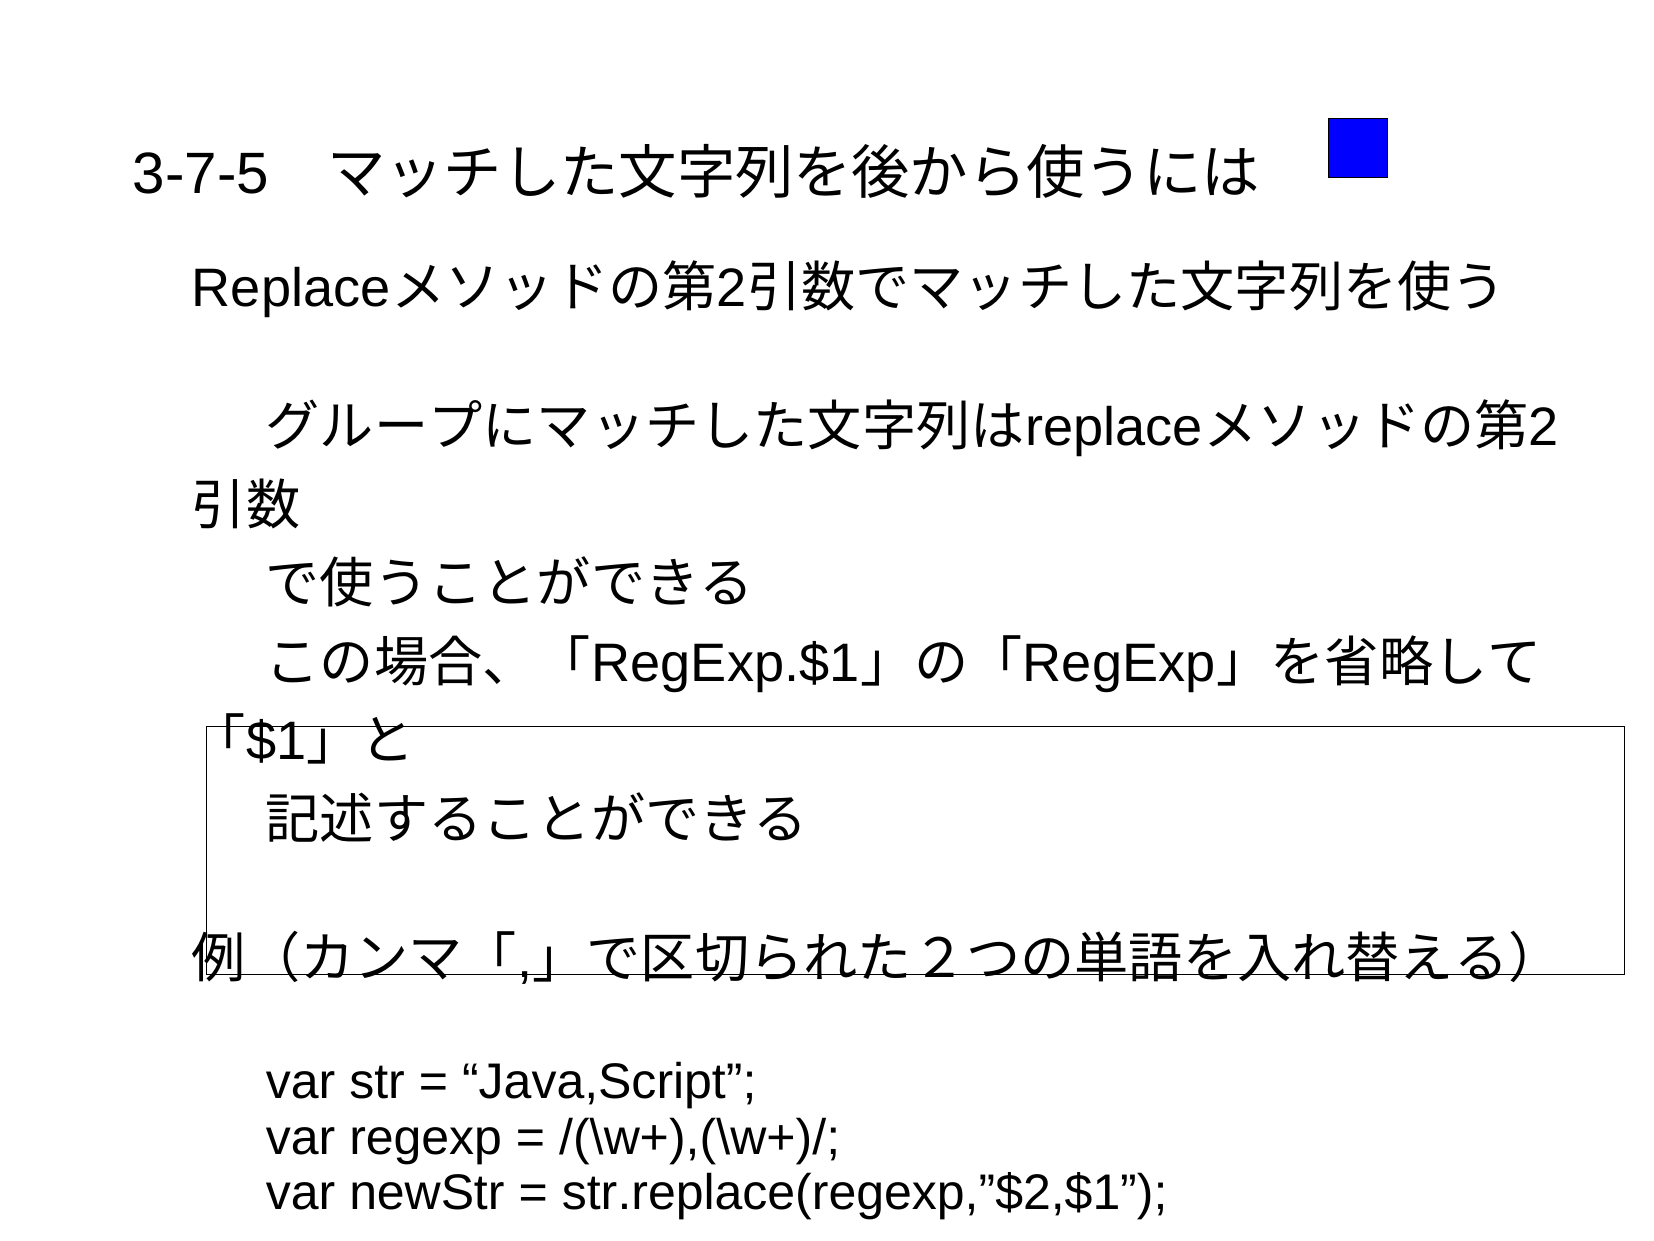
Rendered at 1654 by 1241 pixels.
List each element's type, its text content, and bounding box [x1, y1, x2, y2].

text_box Replaceメソッドの第2引数でマッチした文字列を使う グループにマッチした文字列はreplaceメソッドの第2引数 で使うことができる この場合、「RegExp.$1」の「RegExp」を省略して「$1」と 記述することができる 例（カンマ「,」で区切られた２つの単語を入れ替える） var str = “Java,Script”; var regexp = /(\w+),(\w+)/; var newStr = str.replace(regexp,”$2,$1”); newStrには「Script,Java」が格納される [207, 727, 1595, 974]
text_box [1328, 118, 1388, 178]
text_box 3-7-5 マッチした文字列を後から使うには [118, 118, 1625, 198]
text_box Replaceメソッドの第2引数でマッチした文字列を使う グループにマッチした文字列はreplaceメソッドの第2引数 で使うことができる この場合、「RegExp.$1」の「RegExp」を省略して「$1」と 記述することができる 例（カンマ「,」で区切られた２つの単語を入れ替える） var str = “Java,Script”; var regexp = /(\w+),(\w+)/; var newStr = str.replace(regexp,”$2,$1”); newStrには「Script,Java」が格納される [177, 236, 1595, 1174]
